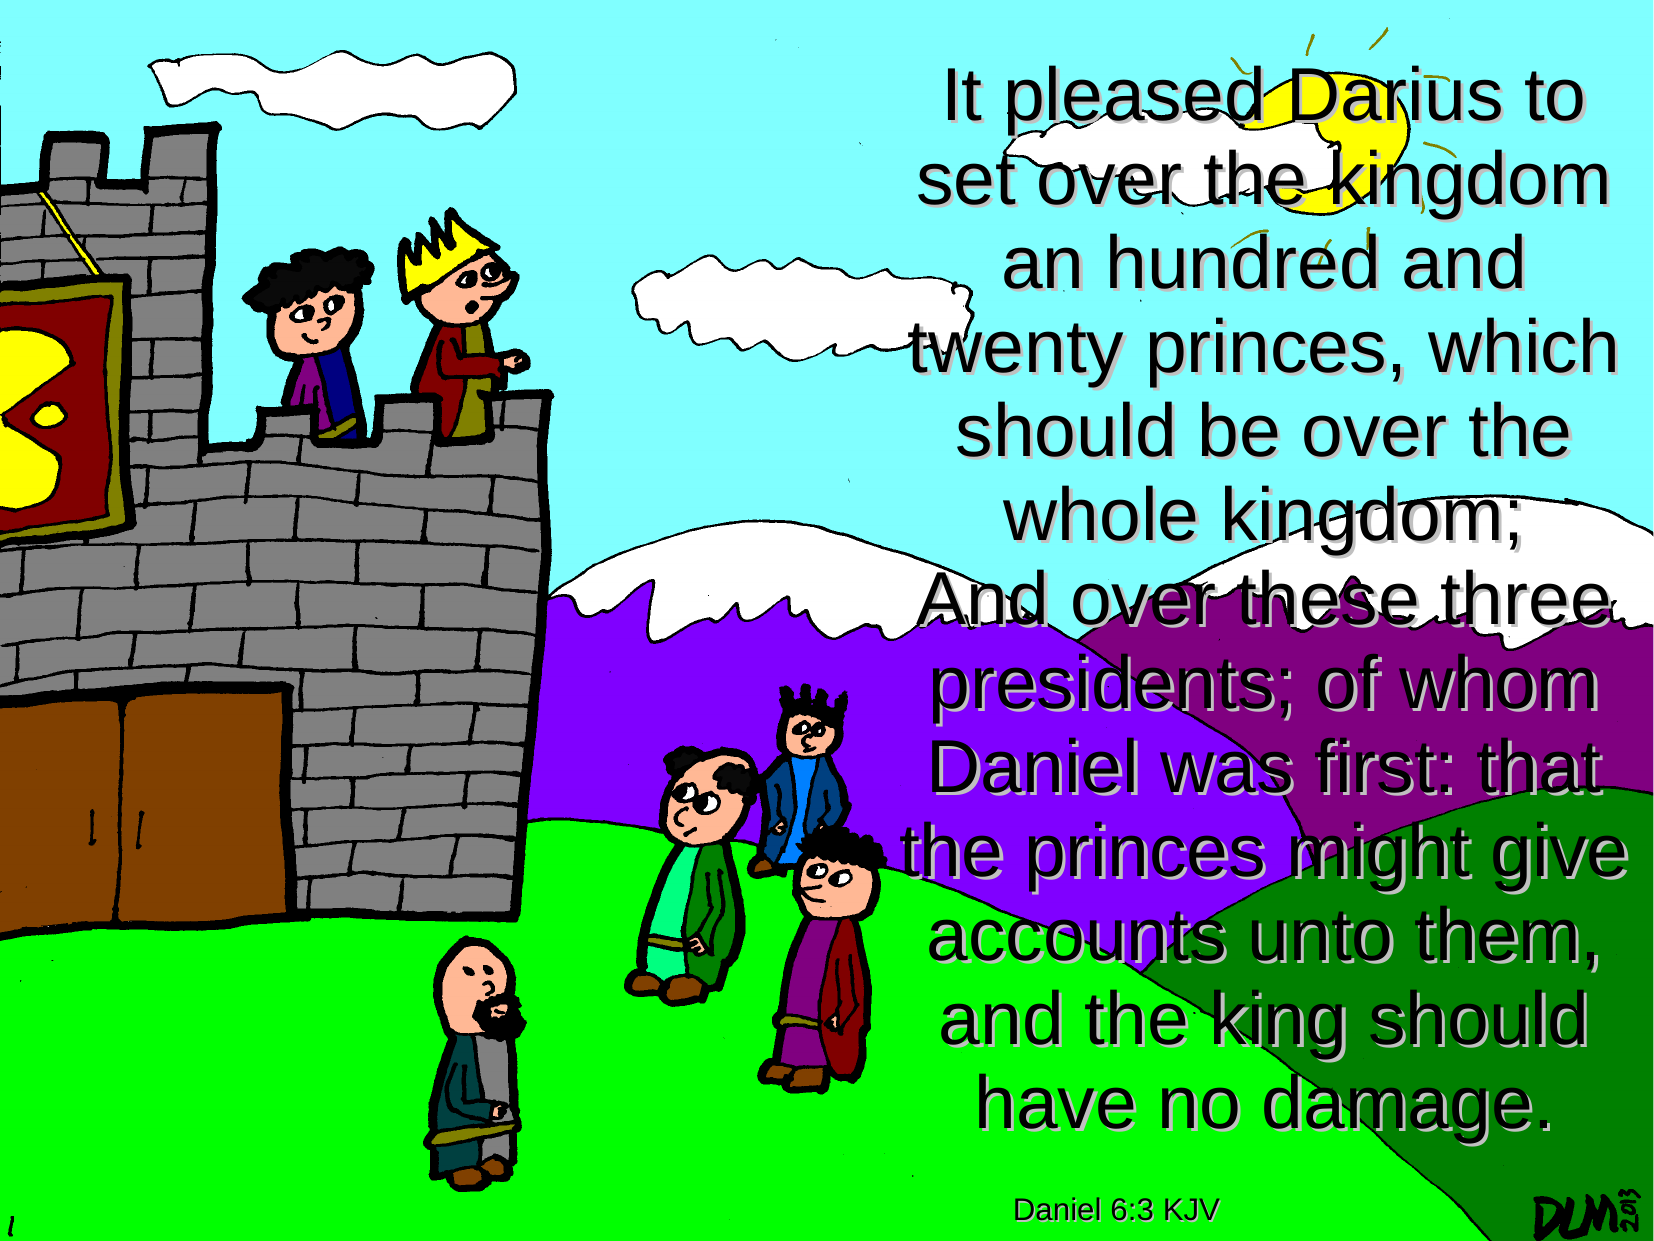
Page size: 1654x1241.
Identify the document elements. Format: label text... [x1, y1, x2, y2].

picture [0, 0, 1654, 1241]
text_box Daniel 6:3 KJV [958, 1185, 1276, 1235]
text_box It pleased Darius to set over the kingdom an hundred and twenty princes, which should be over the whole kingdom; And over these three presidents; of whom Daniel was first: that the princes might give accounts unto them, and the king should have no damage. [874, 45, 1654, 1152]
